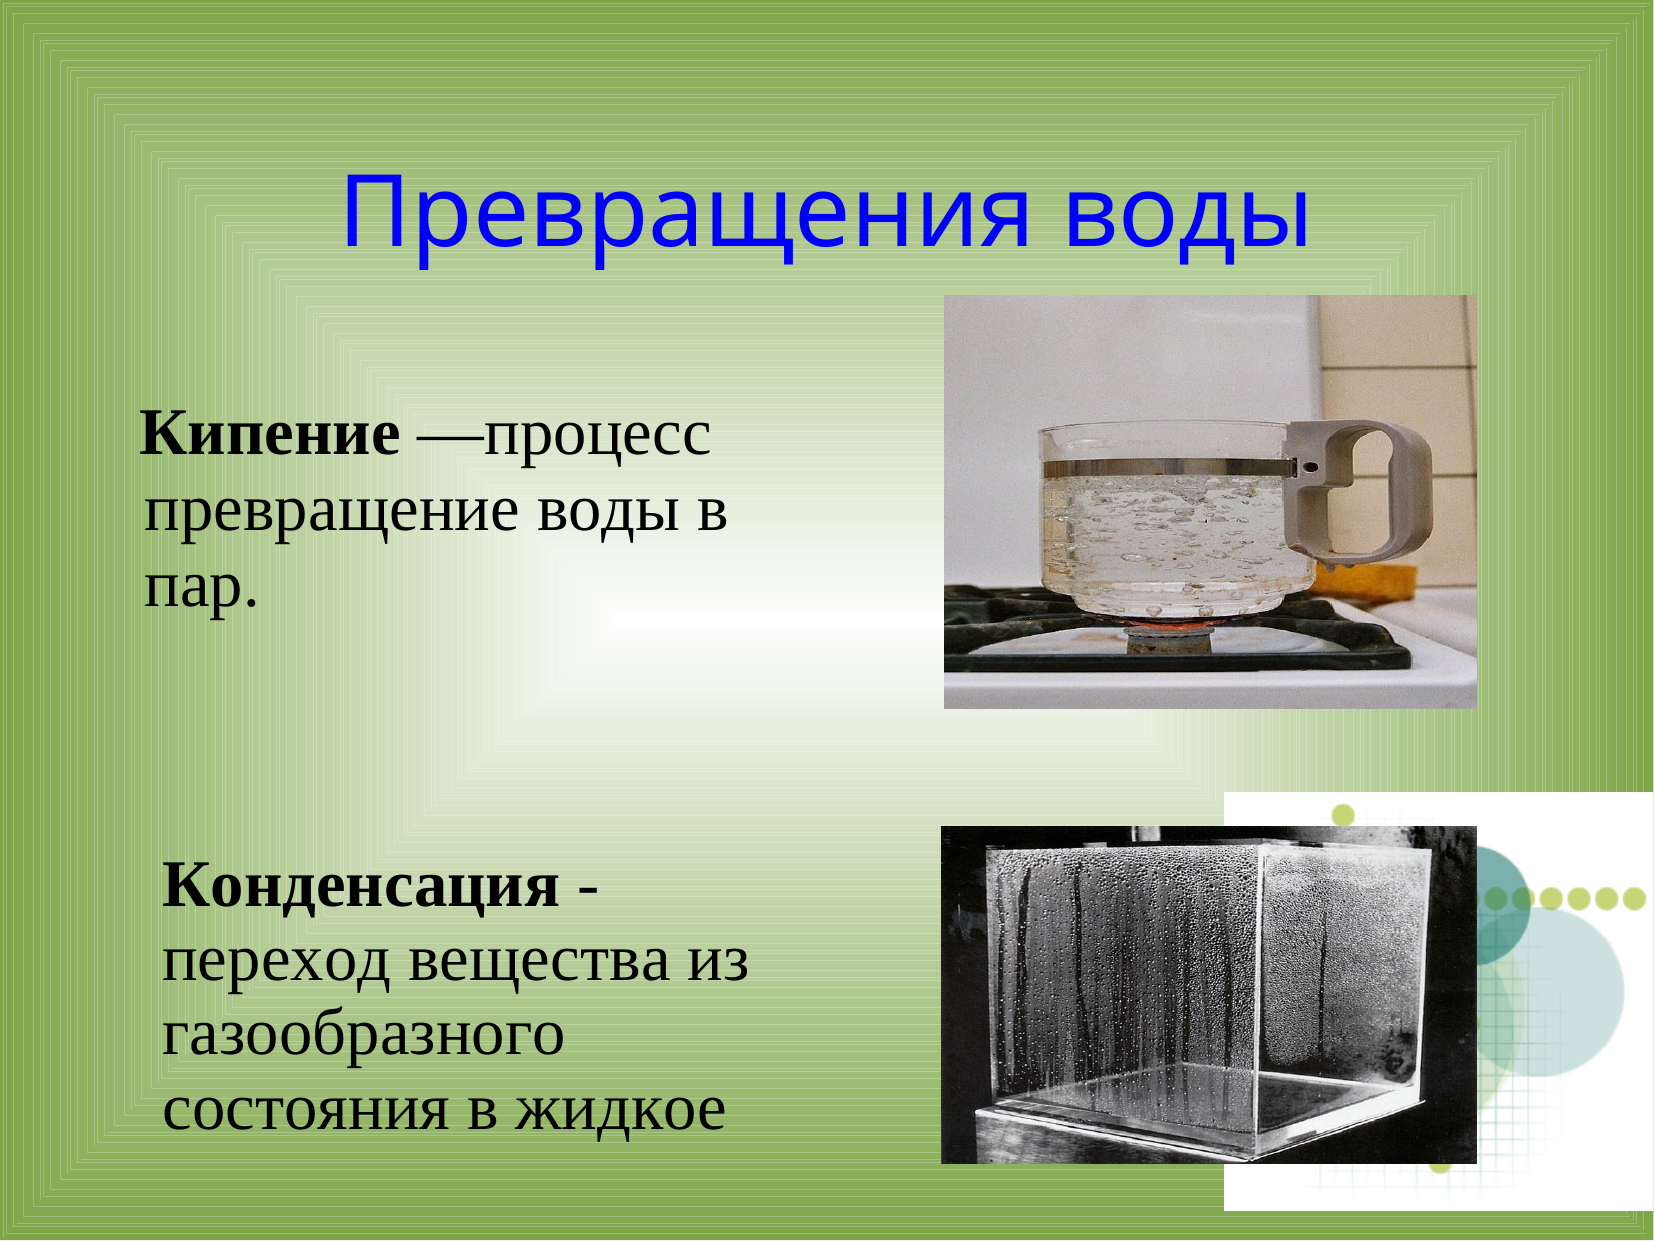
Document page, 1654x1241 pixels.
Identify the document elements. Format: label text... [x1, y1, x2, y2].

picture [944, 295, 1477, 709]
picture [941, 792, 1654, 1211]
text_box Конденсация - переход вещества из газообразного состояния в жидкое [147, 839, 827, 1152]
text_box Превращения воды [121, 86, 1533, 325]
text_box Кипение —процесс превращение воды в пар. [88, 391, 798, 728]
